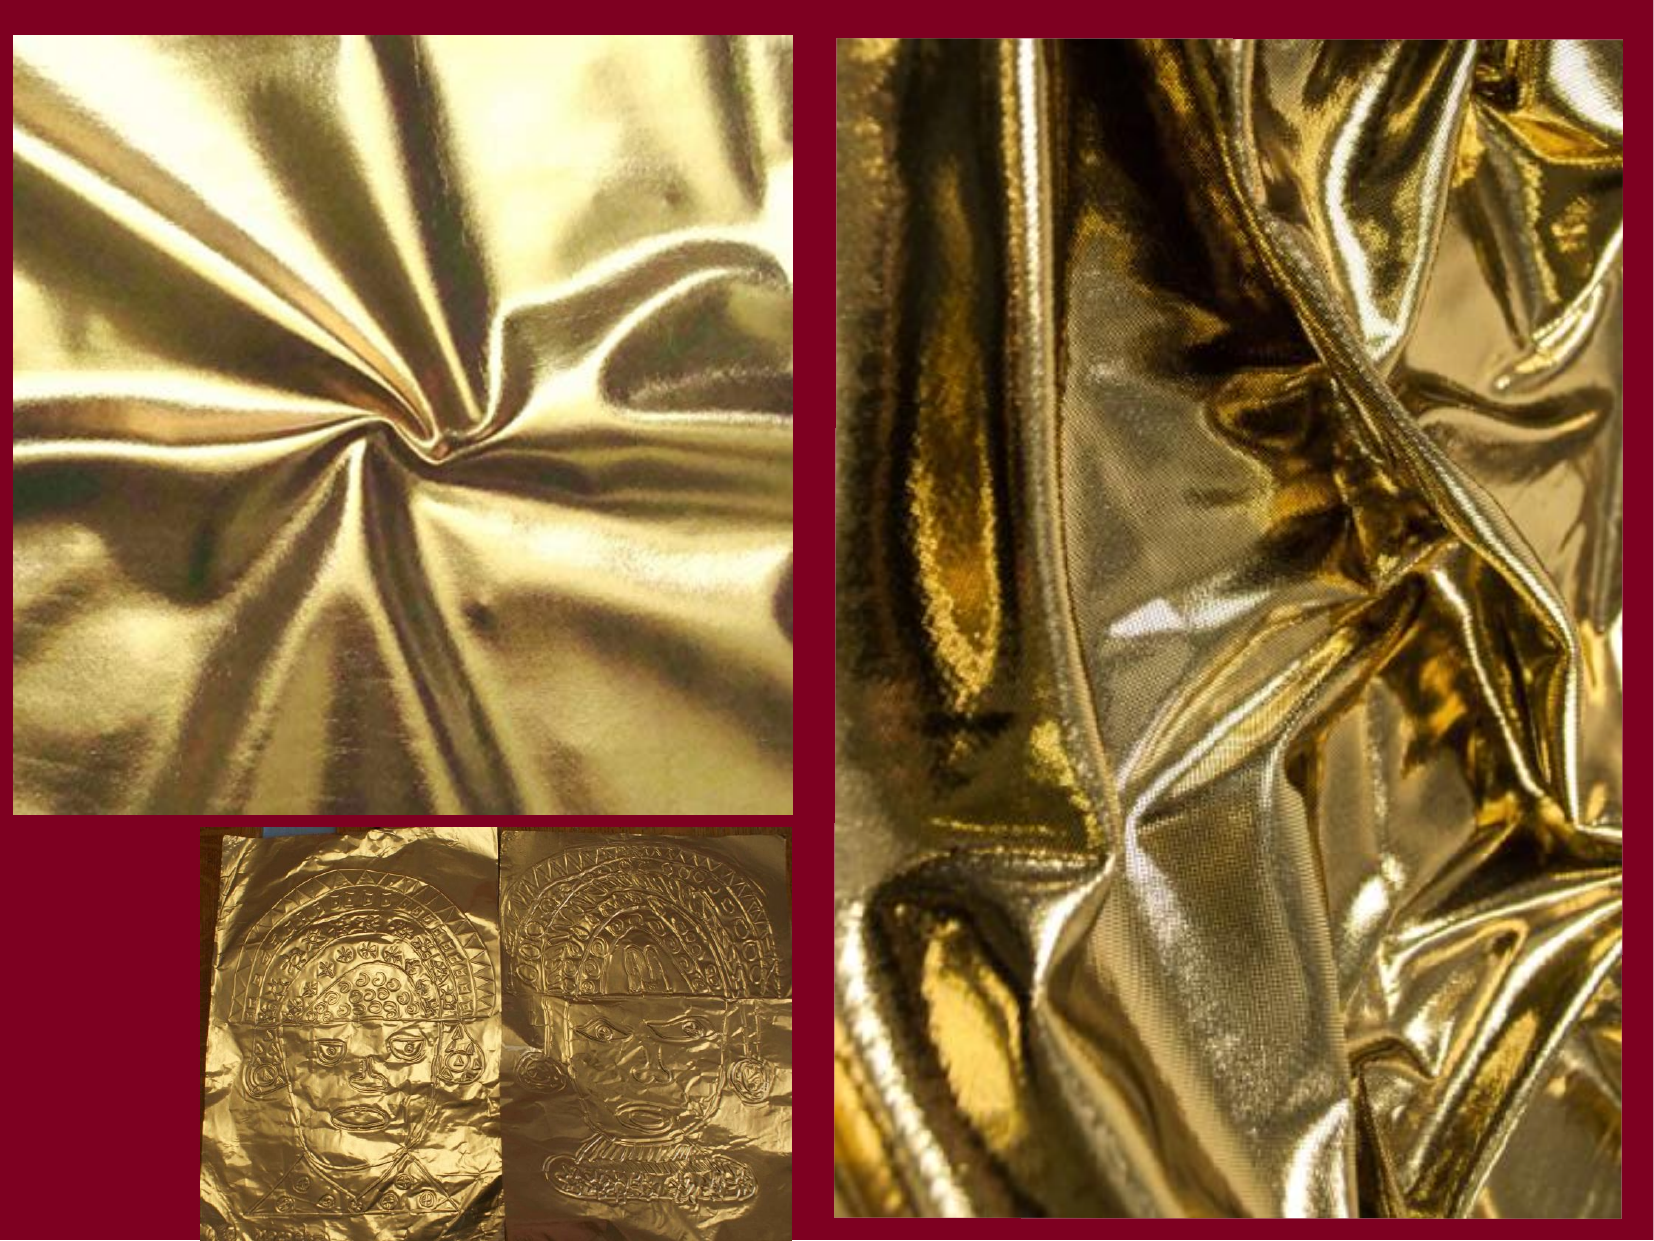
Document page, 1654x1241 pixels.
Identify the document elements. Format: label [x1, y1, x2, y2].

picture [13, 35, 793, 815]
picture [200, 827, 792, 1241]
picture [833, 37, 1623, 1219]
